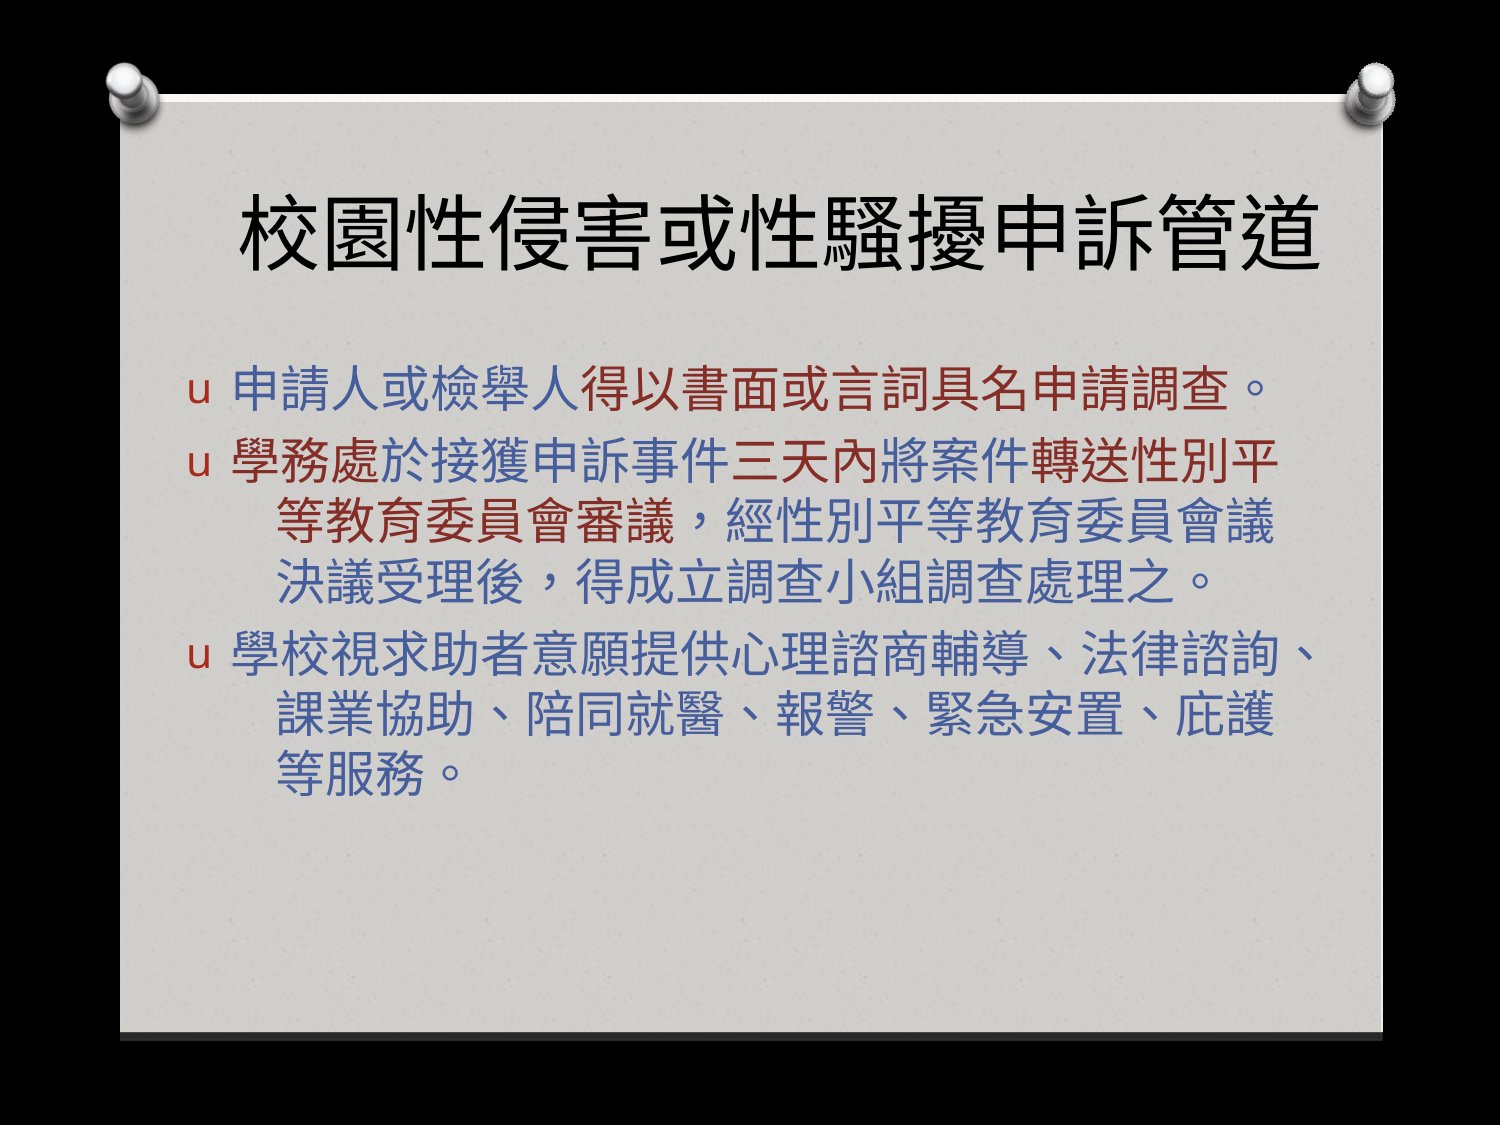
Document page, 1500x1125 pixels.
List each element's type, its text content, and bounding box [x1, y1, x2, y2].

list 申請人或檢舉人得以書面或言詞具名申請調查。 學務處於接獲申訴事件三天內將案件轉送性別平等教育委員會審議，經性別平等教育委員會議決議受理後，得成立調查小組調查處理之。 學校視求助者意願提供心理諮商輔導、法律諮詢、課業協助、陪同就醫、報警、緊急安置、庇護等服務。 [171, 350, 1331, 905]
title 校園性侵害或性騷擾申訴管道 [88, 172, 1473, 289]
